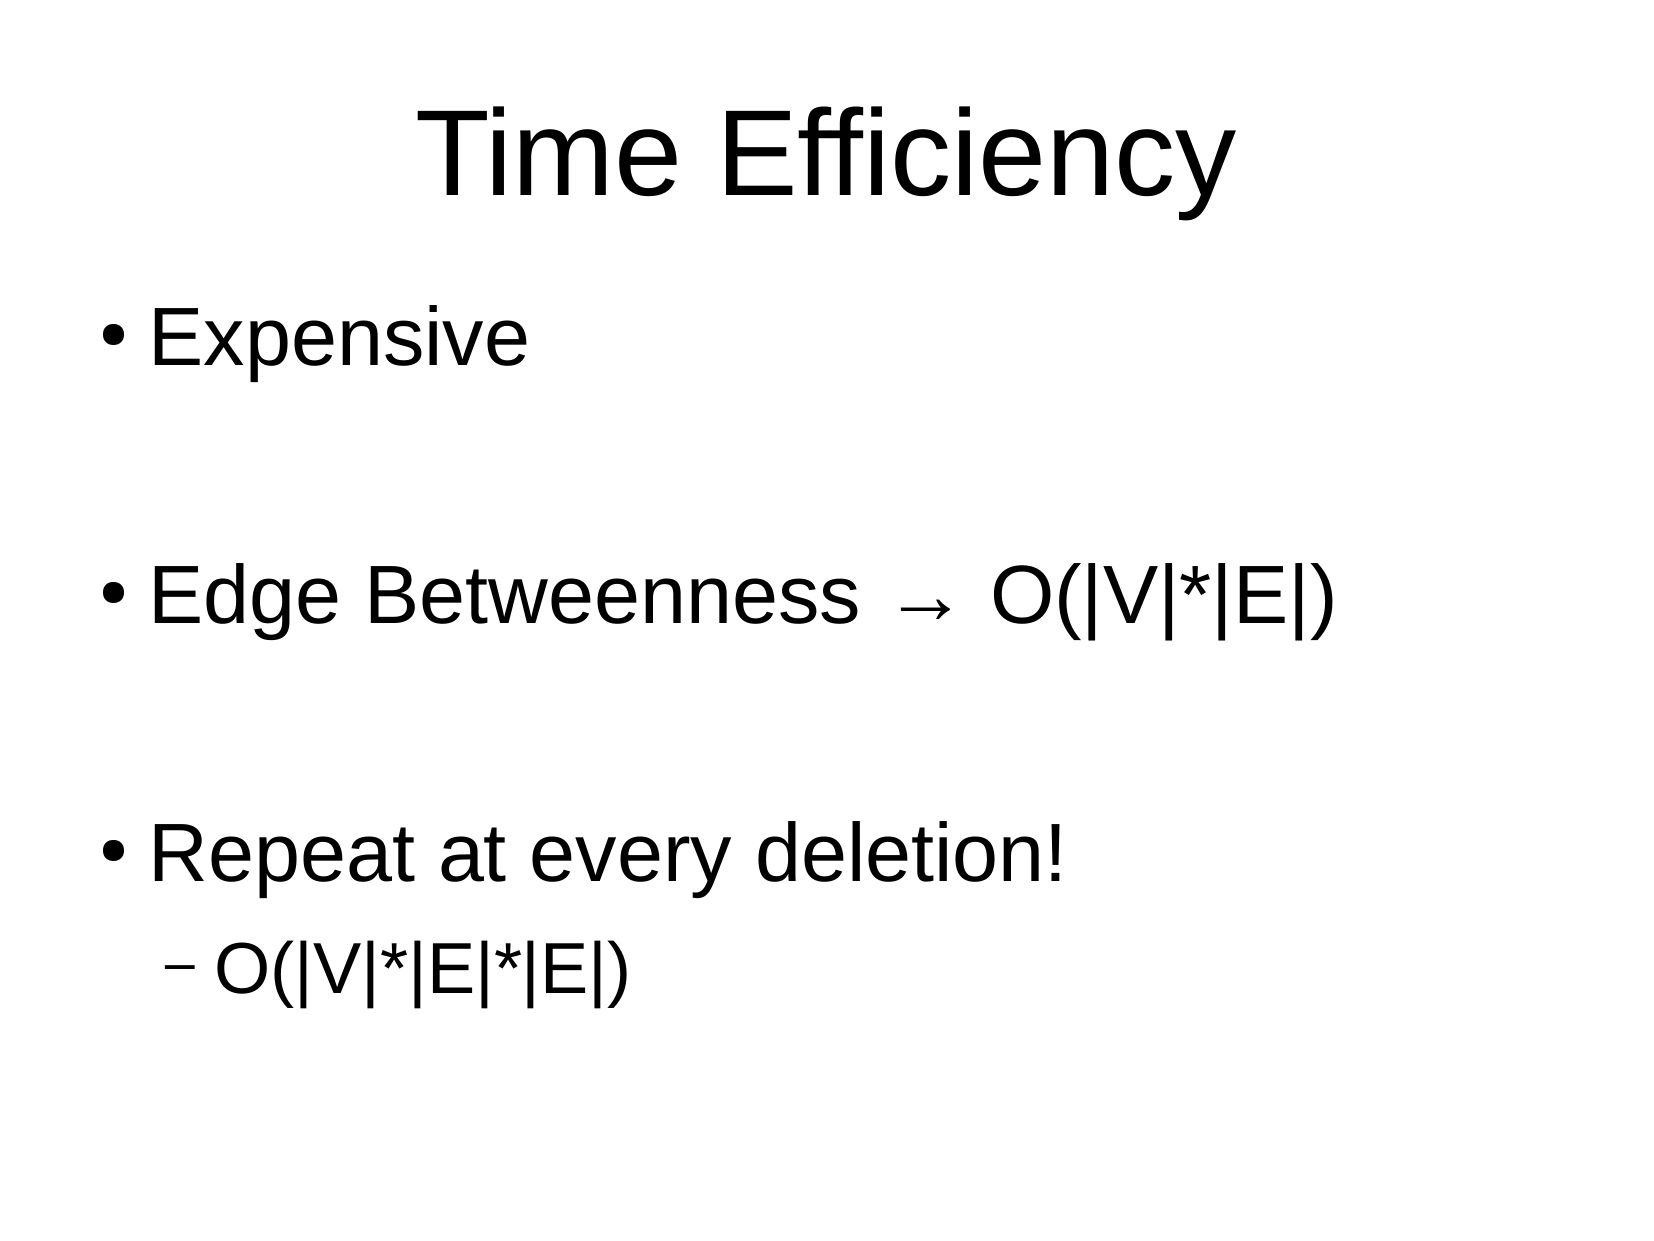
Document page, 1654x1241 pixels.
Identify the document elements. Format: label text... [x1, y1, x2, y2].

title Time Efficiency [82, 49, 1571, 257]
list Expensive Edge Betweenness → O(|V|*|E|) Repeat at every deletion! O(|V|*|E|*|E|) [82, 290, 1571, 1010]
